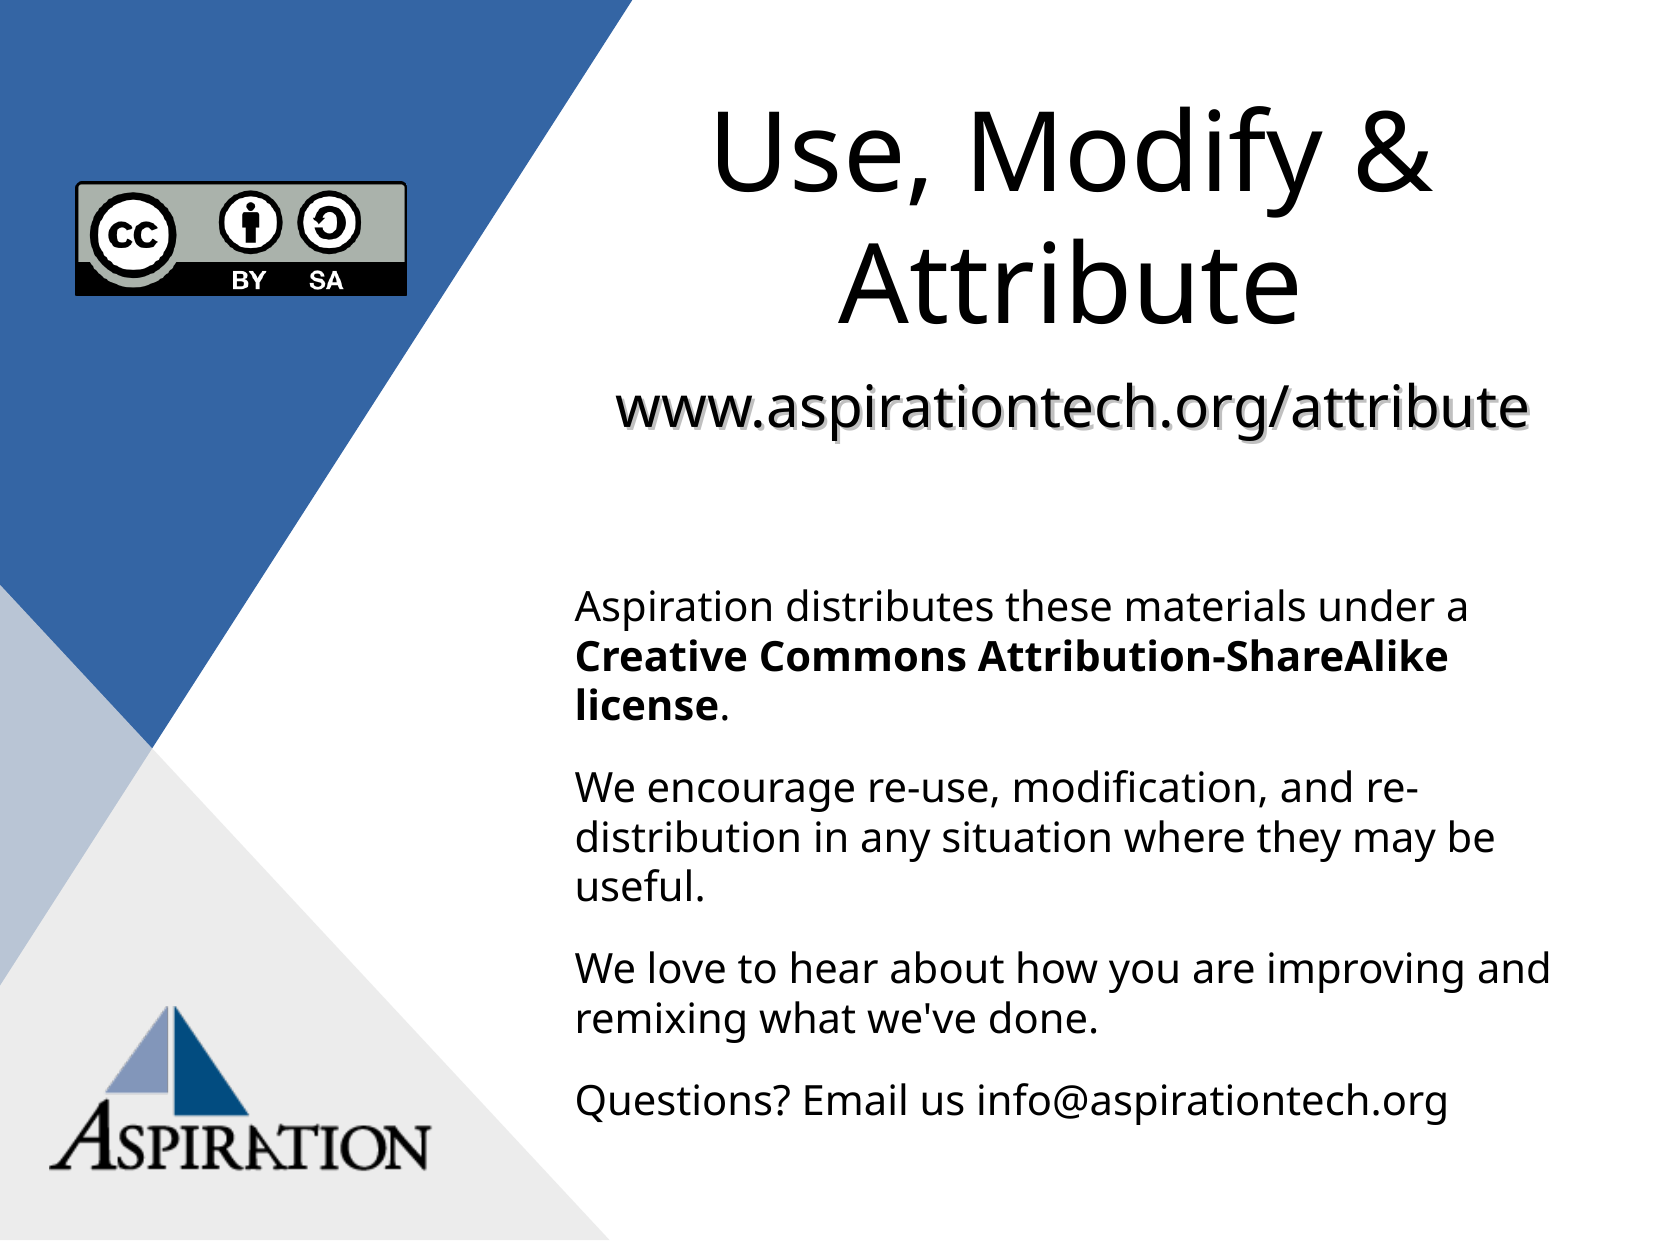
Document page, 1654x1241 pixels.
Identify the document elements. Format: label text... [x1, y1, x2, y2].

list www.aspirationtech.org/attribute Aspiration distributes these materials under a Creative Commons Attribution-ShareAlike license. We encourage re-use, modification, and re-distribution in any situation where they may be useful. We love to hear about how you are improving and remixing what we've done. Questions? Email us info@aspirationtech.org [512, 368, 1571, 1241]
picture [75, 181, 407, 296]
title Use, Modify & Attribute [525, 114, 1617, 322]
picture [49, 1006, 434, 1192]
